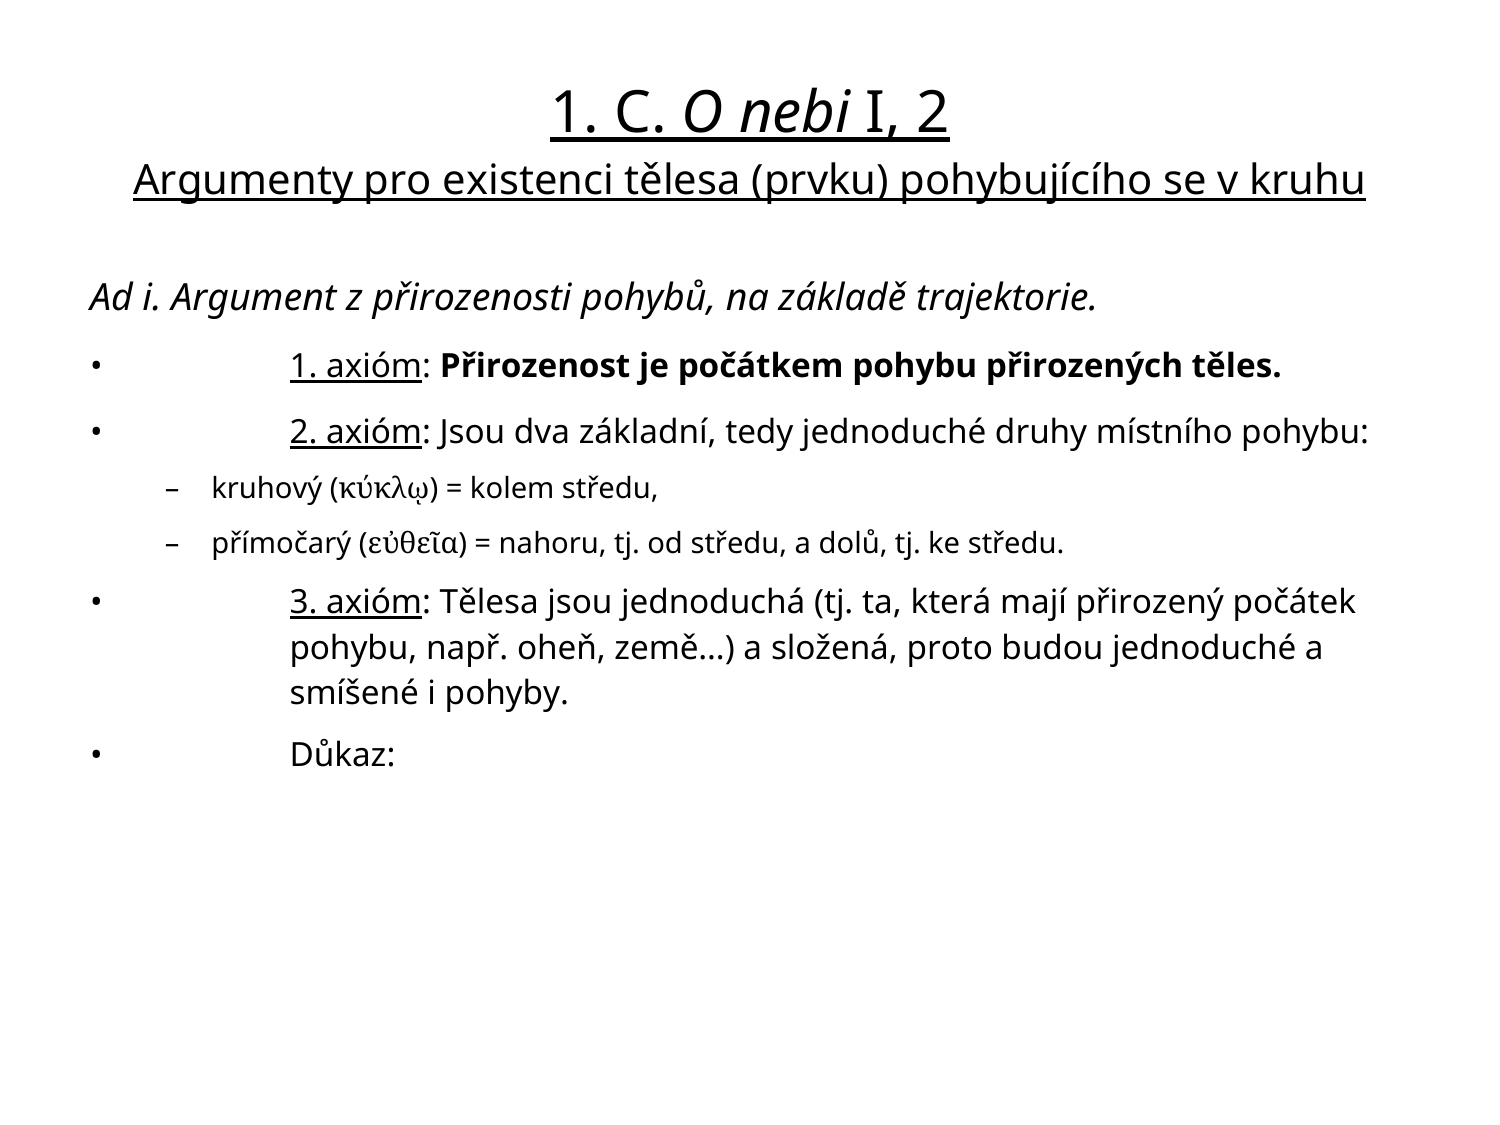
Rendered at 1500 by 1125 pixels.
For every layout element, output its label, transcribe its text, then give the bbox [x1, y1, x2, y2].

list Ad i. Argument z přirozenosti pohybů, na základě trajektorie. 1. axióm: Přirozenost je počátkem pohybu přirozených těles. 2. axióm: Jsou dva základní, tedy jednoduché druhy místního pohybu: kruhový (κύκλῳ) = kolem středu, přímočarý (εὐθεῖα) = nahoru, tj. od středu, a dolů, tj. ke středu. 3. axióm: Tělesa jsou jednoduchá (tj. ta, která mají přirozený počátek pohybu, např. oheň, země…) a složená, proto budou jednoduché a smíšené i pohyby. Důkaz: [75, 262, 1426, 1006]
title 1. C. O nebi I, 2 Argumenty pro existenci tělesa (prvku) pohybujícího se v kruhu [75, 45, 1426, 233]
